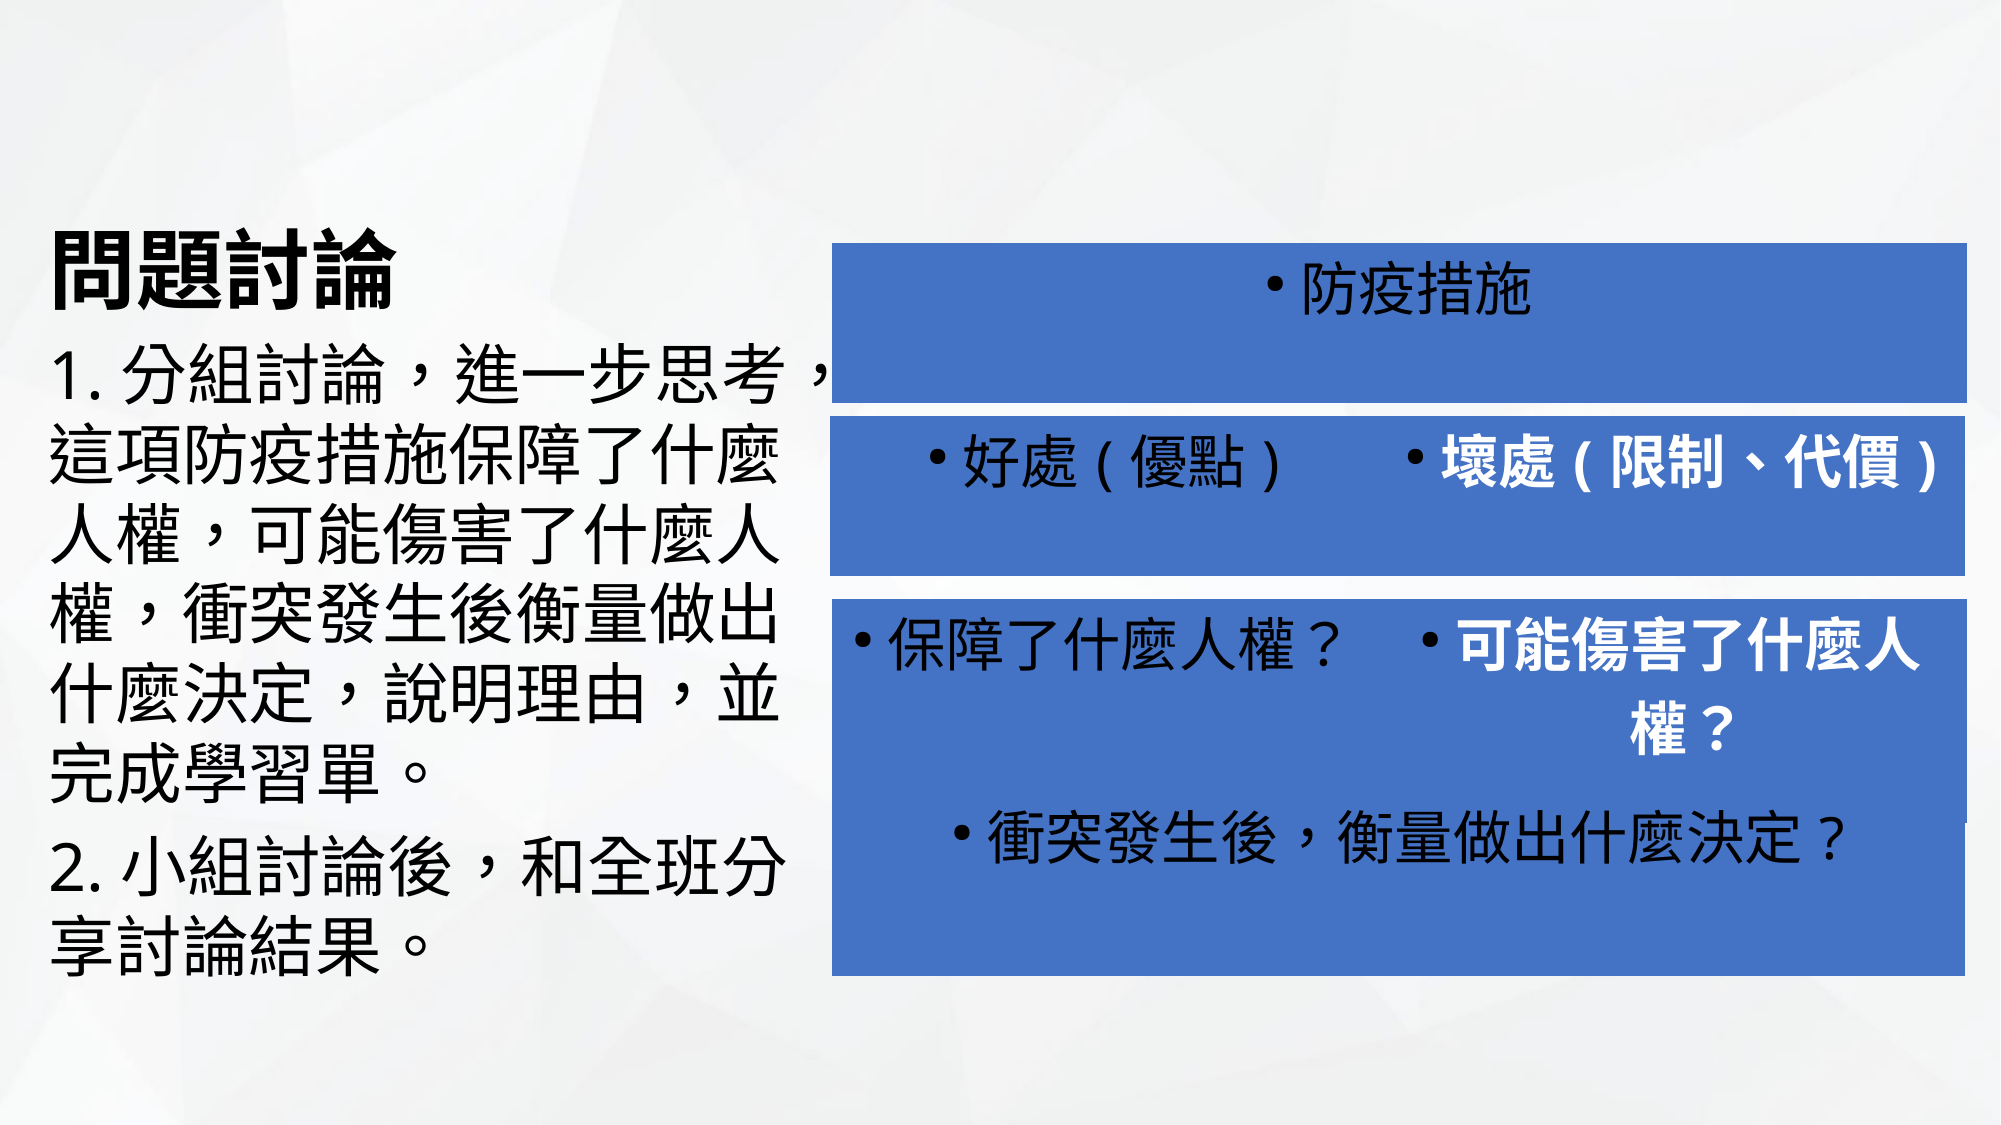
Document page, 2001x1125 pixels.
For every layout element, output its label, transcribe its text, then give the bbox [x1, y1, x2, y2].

table_cell [832, 328, 1967, 403]
table_cell [832, 768, 1375, 792]
table_header 可能傷害了什麼人權？ [1375, 599, 1967, 768]
table_header 防疫措施 [832, 243, 1967, 328]
table_header 衝突發生後，衡量做出什麼決定? [832, 792, 1965, 872]
table_header 壞處(限制、代價) [1378, 416, 1965, 501]
table_cell [830, 501, 1378, 576]
table_cell [1375, 768, 1967, 823]
table_header 保障了什麼人權？ [832, 599, 1375, 768]
table_header 好處(優點) [830, 416, 1378, 501]
text_box 問題討論 1.分組討論，進一步思考，這項防疫措施保障了什麼人權，可能傷害了什麼人權，衝突發生後衡量做出什麼決定，說明理由，並完成學習單。 2.小組討論後，和全班分享討論結果。 [33, 207, 830, 1006]
table_cell [832, 872, 1965, 976]
table_cell [1378, 501, 1965, 576]
